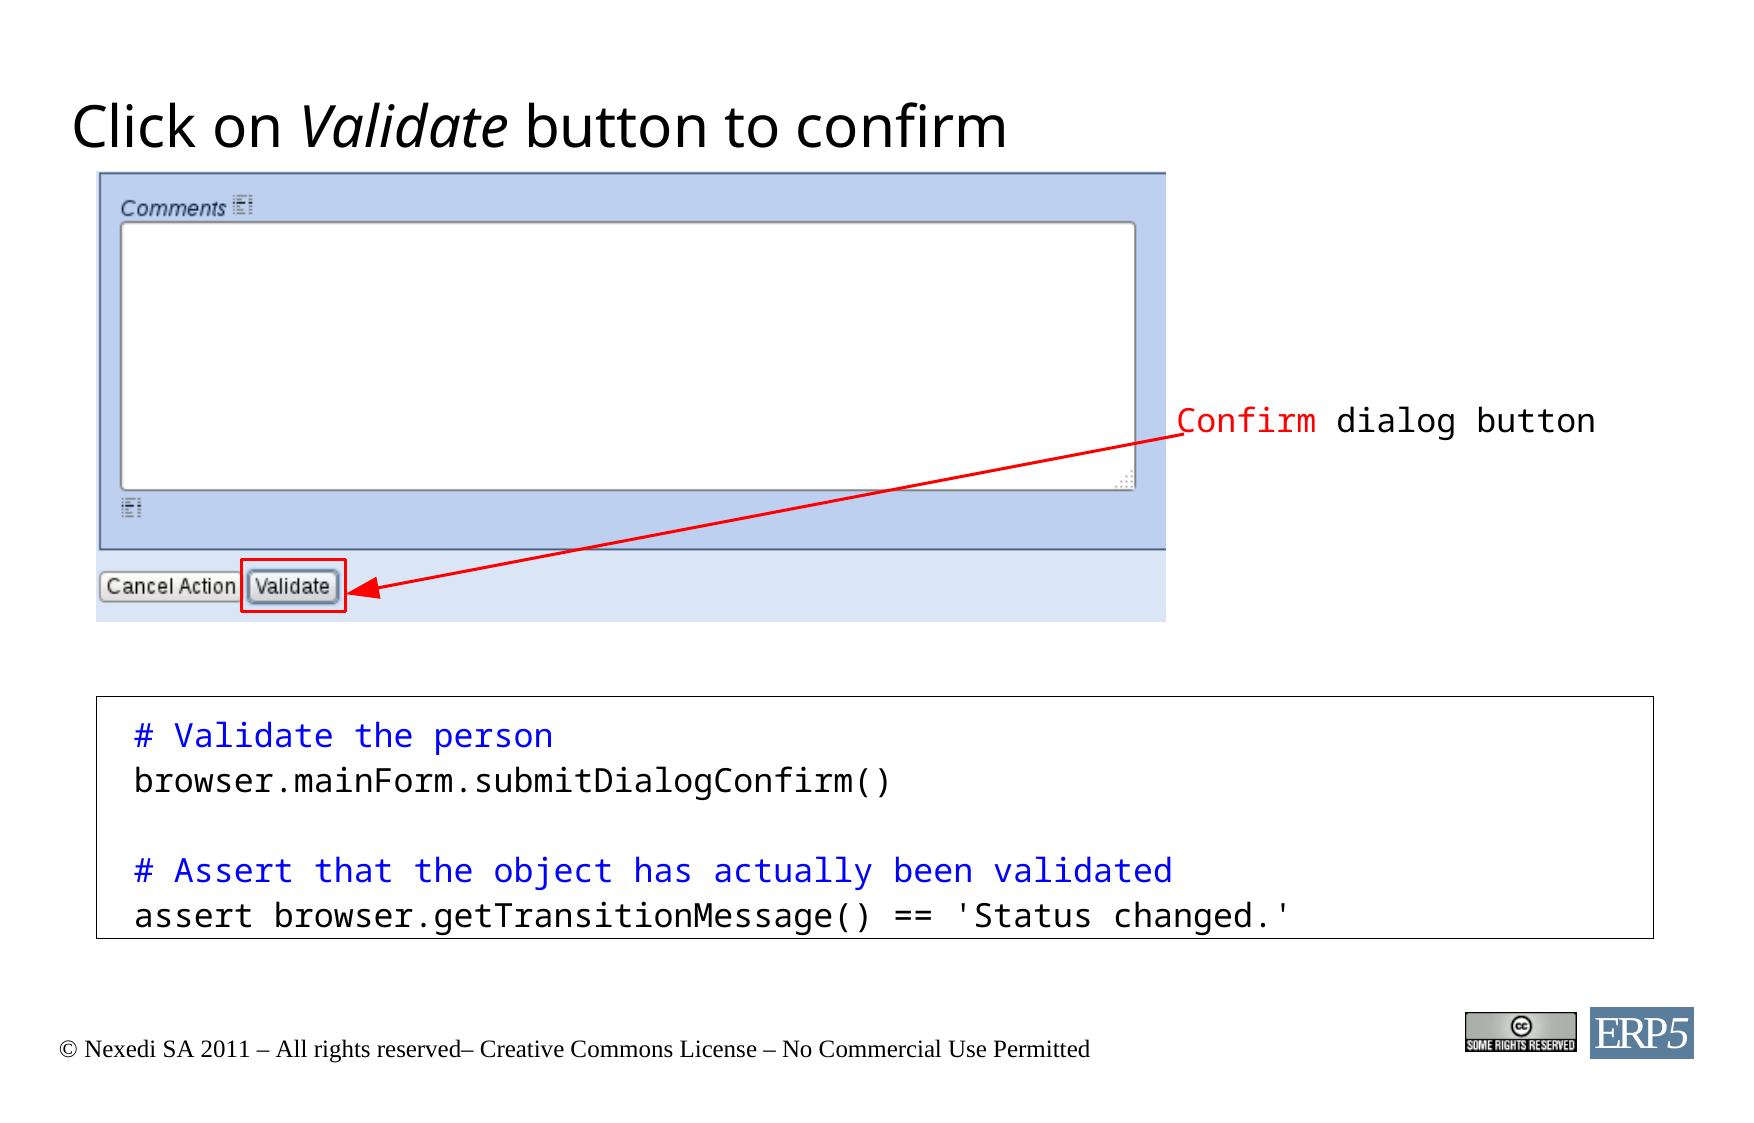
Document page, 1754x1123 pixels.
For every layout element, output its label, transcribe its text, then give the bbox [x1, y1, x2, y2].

picture [96, 171, 1166, 622]
text_box [96, 696, 1654, 939]
text_box # Validate the person browser.mainForm.submitDialogConfirm() # Assert that the object has actually been validated assert browser.getTransitionMessage() == 'Status changed.' [134, 711, 1654, 896]
picture [243, 561, 344, 610]
text_box Confirm dialog button [1176, 396, 1597, 435]
title Click on Validate button to confirm [71, 63, 1707, 187]
picture [1465, 1012, 1577, 1052]
